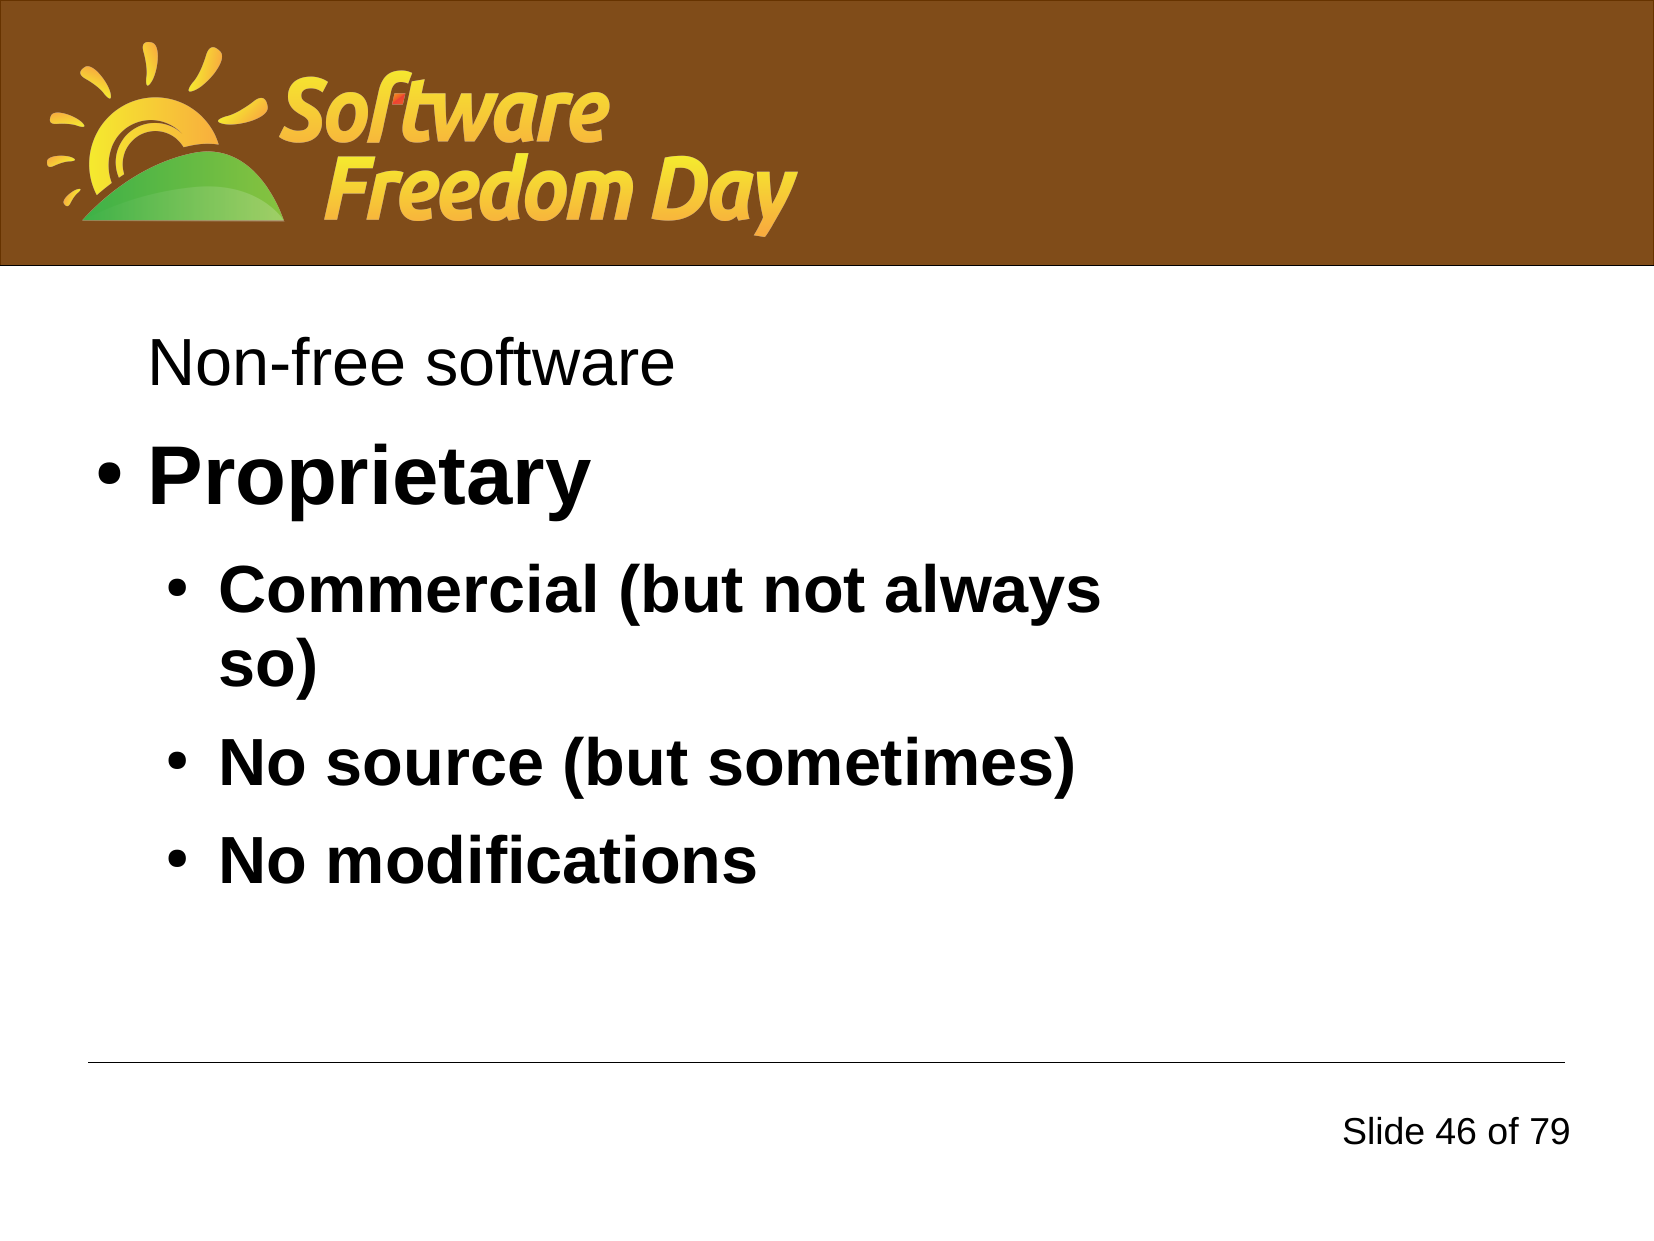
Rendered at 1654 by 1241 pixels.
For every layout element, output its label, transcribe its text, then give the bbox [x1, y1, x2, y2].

list Non-free software Proprietary Commercial (but not always so) No source (but sometimes) No modifications [76, 324, 1123, 1045]
picture [47, 42, 798, 237]
